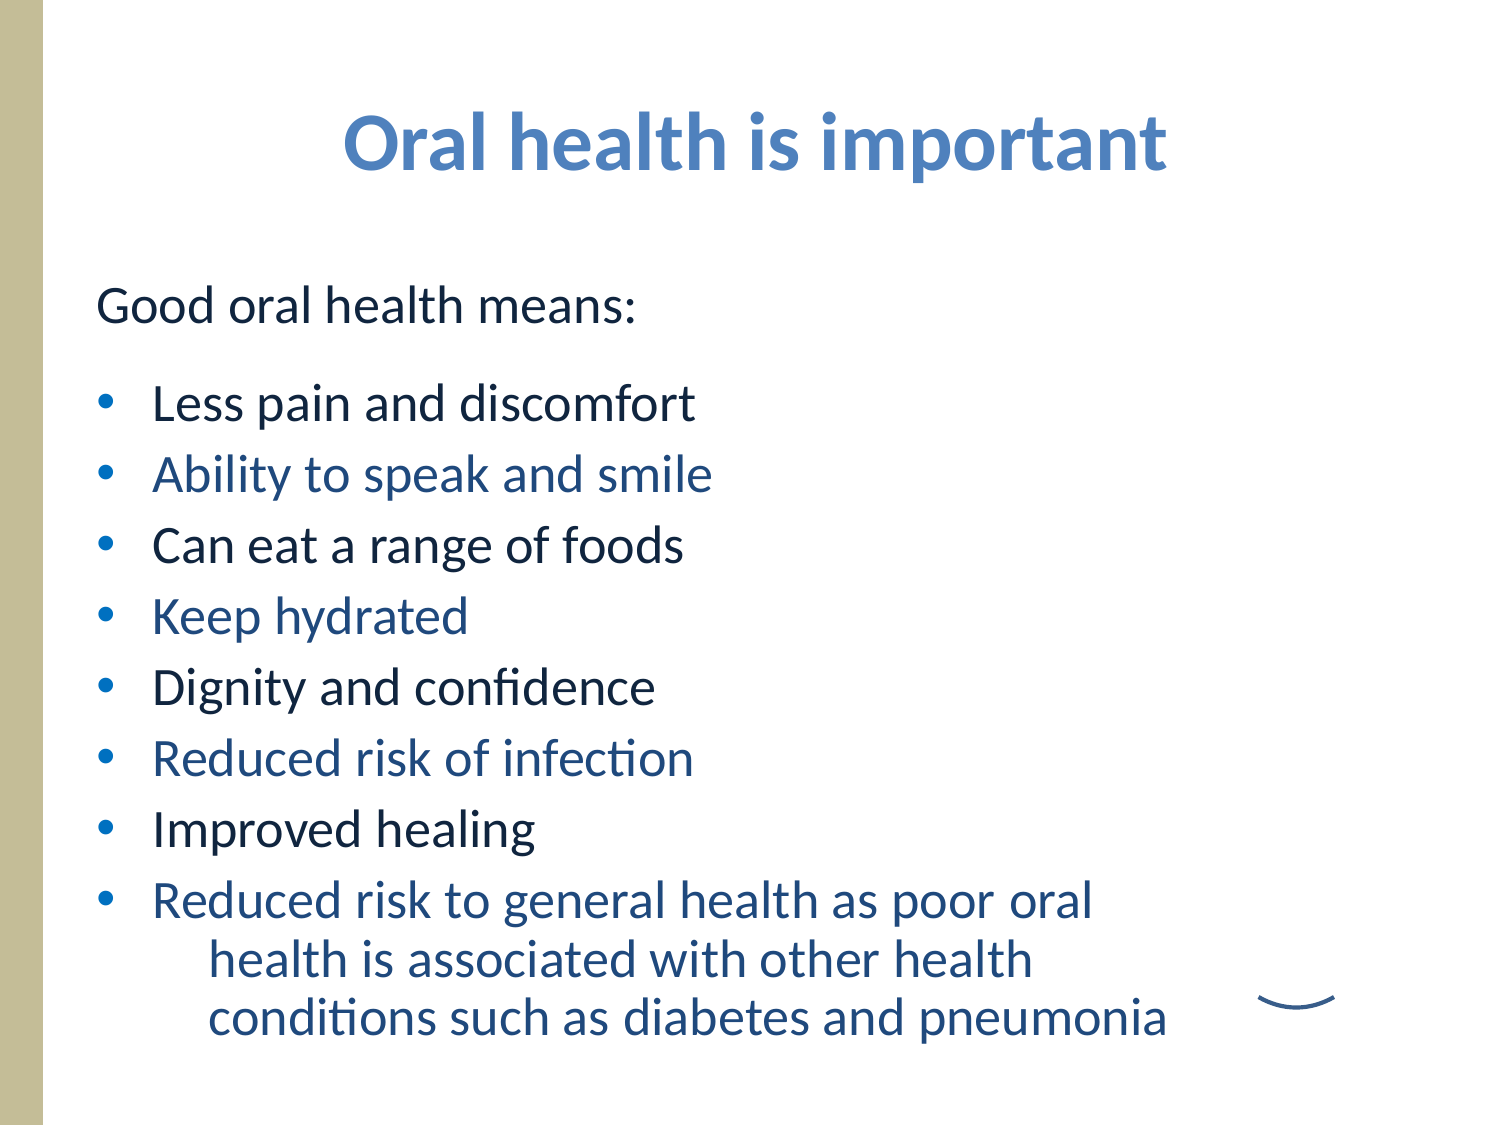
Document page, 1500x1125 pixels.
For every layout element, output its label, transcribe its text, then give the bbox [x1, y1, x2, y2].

list Good oral health means: Less pain and discomfort Ability to speak and smile Can eat a range of foods Keep hydrated Dignity and confidence Reduced risk of infection Improved healing Reduced risk to general health as poor oral health is associated with other health conditions such as diabetes and pneumonia [81, 269, 1188, 1099]
text_box [0, 0, 41, 1125]
title Oral health is important [81, 50, 1432, 238]
